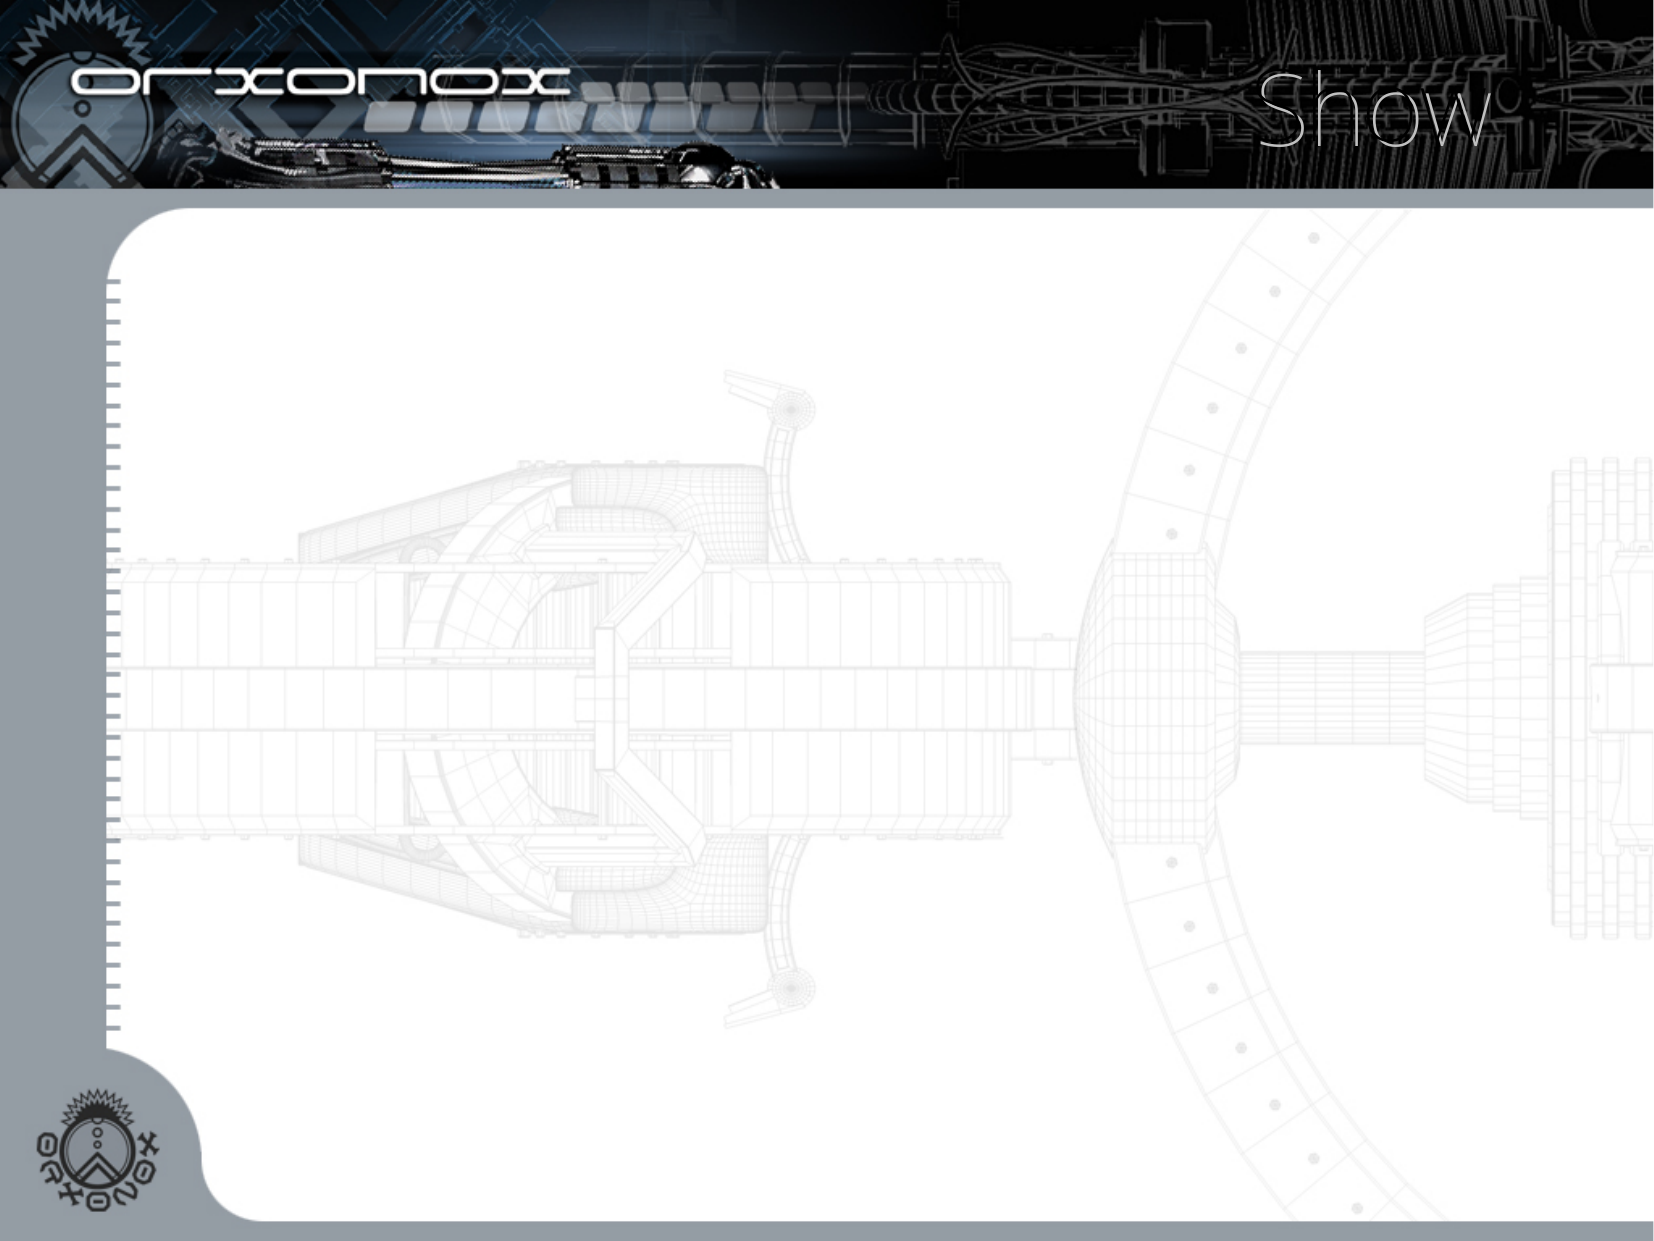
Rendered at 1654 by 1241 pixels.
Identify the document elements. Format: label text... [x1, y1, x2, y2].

text_box Show [1200, 26, 1597, 151]
picture [0, 0, 1654, 1241]
